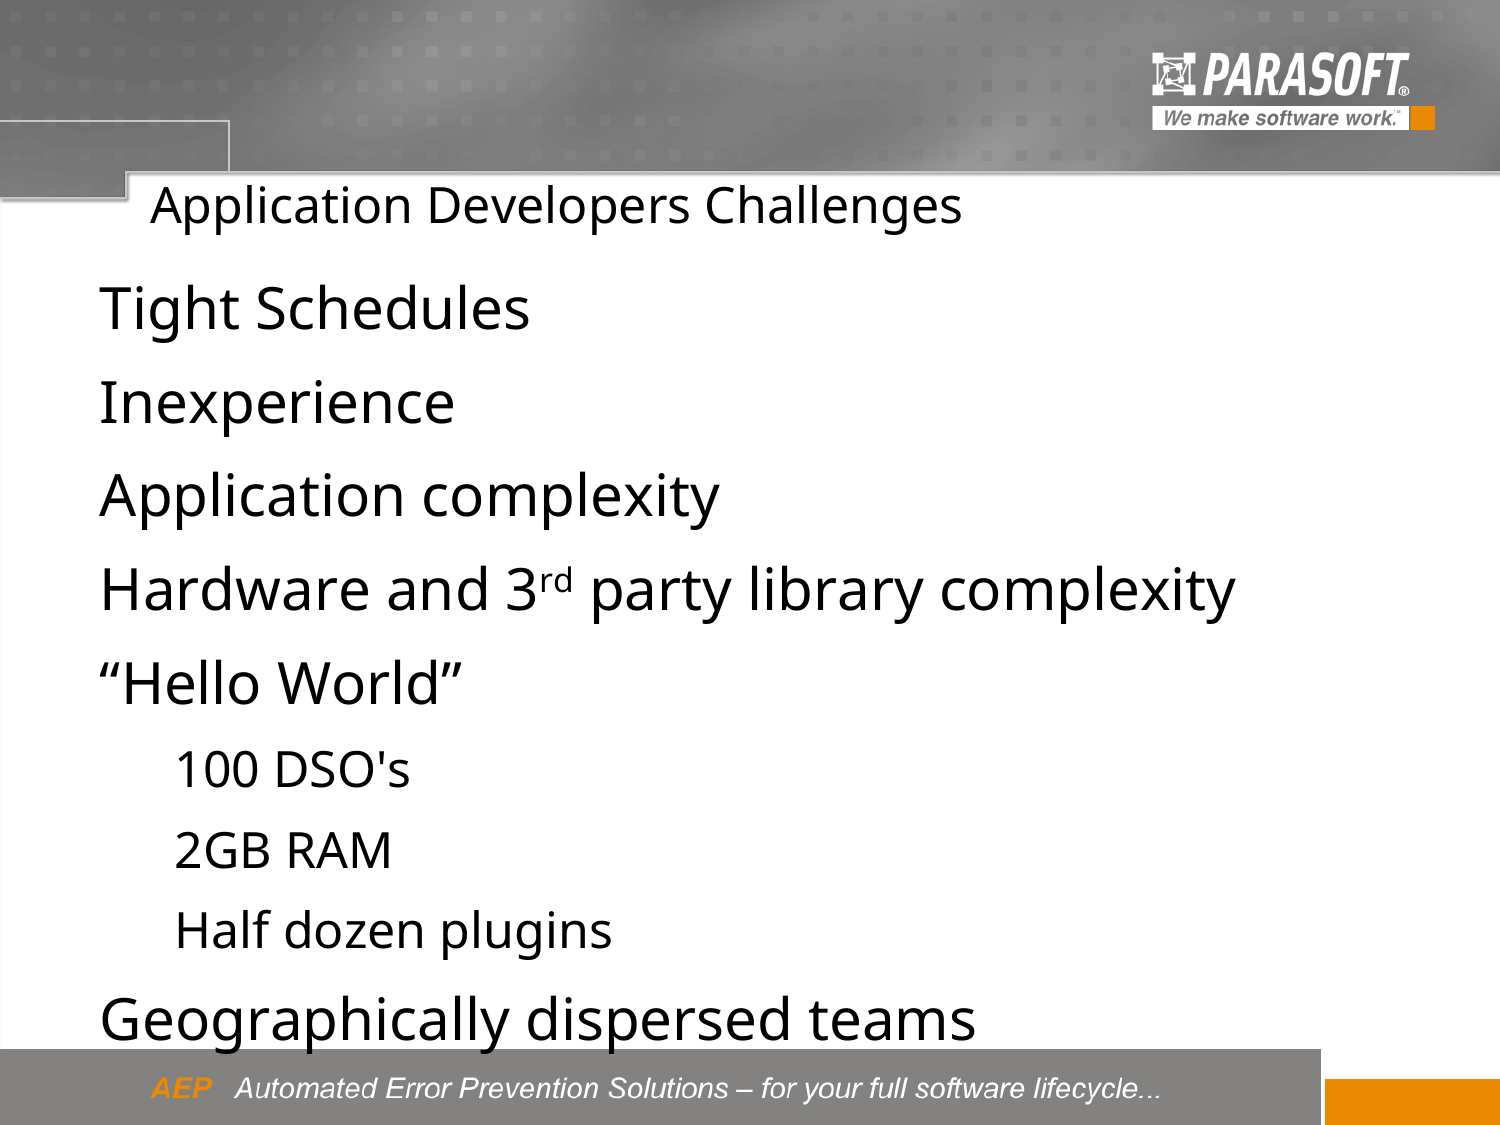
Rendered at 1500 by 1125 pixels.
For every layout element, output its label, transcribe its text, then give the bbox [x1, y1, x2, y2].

title Application Developers Challenges [150, 173, 1426, 235]
picture [0, 0, 1500, 1125]
list Tight Schedules Inexperience Application complexity Hardware and 3rd party library complexity “Hello World” 100 DSO's 2GB RAM Half dozen plugins Geographically dispersed teams [99, 267, 1450, 995]
